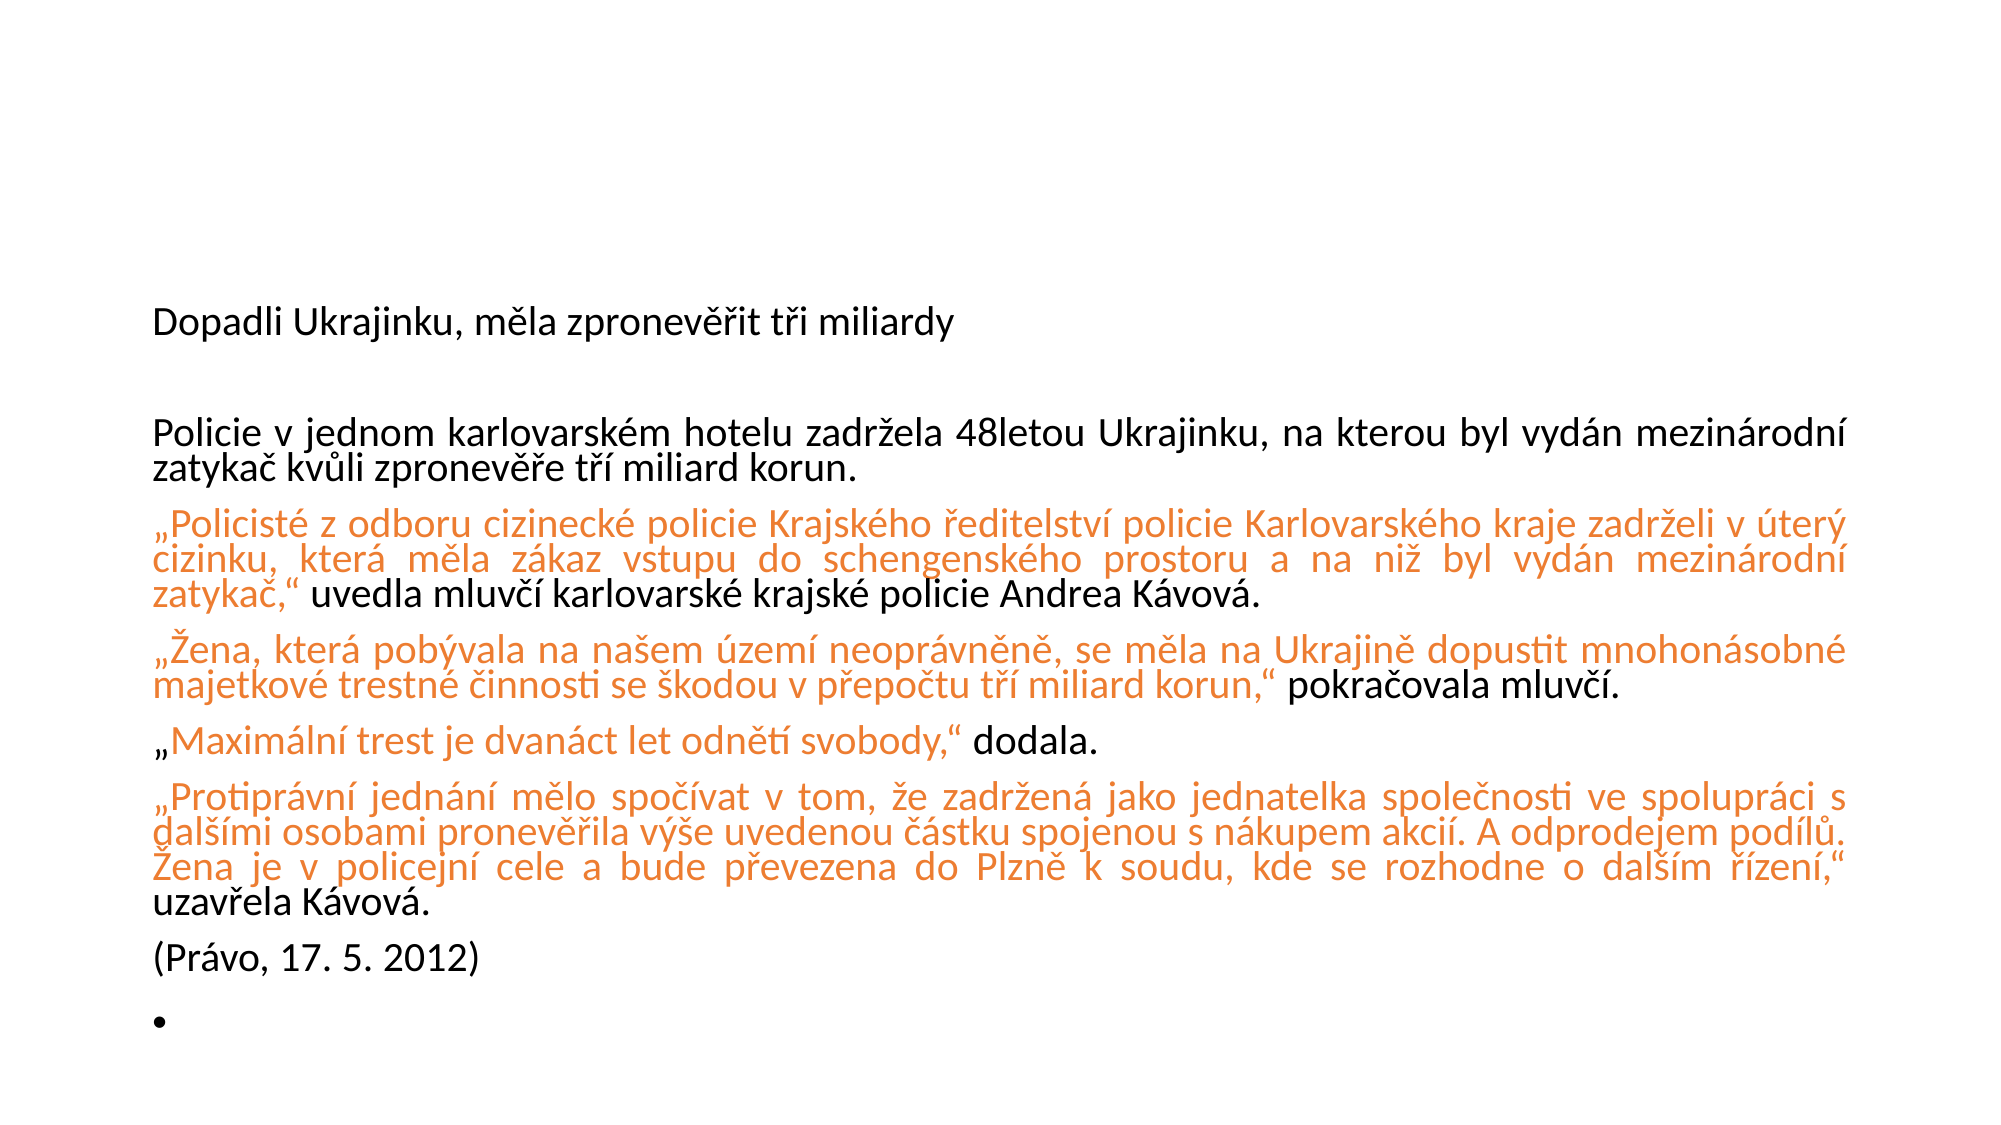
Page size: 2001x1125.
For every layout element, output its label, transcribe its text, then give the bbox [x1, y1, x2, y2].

list Dopadli Ukrajinku, měla zpronevěřit tři miliardy Policie v jednom karlovarském hotelu zadržela 48letou Ukrajinku, na kterou byl vydán mezinárodní zatykač kvůli zpronevěře tří miliard korun. „Policisté z odboru cizinecké policie Krajského ředitelství policie Karlovarského kraje zadrželi v úterý cizinku, která měla zákaz vstupu do schengenského prostoru a na niž byl vydán mezinárodní zatykač,“ uvedla mluvčí karlovarské krajské policie Andrea Kávová. „Žena, která pobývala na našem území neoprávněně, se měla na Ukrajině dopustit mnohonásobné majetkové trestné činnosti se škodou v přepočtu tří miliard korun,“ pokračovala mluvčí. „Maximální trest je dvanáct let odnětí svobody,“ dodala. „Protiprávní jednání mělo spočívat v tom, že zadržená jako jednatelka společnosti ve spolupráci s dalšími osobami pronevěřila výše uvedenou částku spojenou s nákupem akcií. A odprodejem podílů. Žena je v policejní cele a bude převezena do Plzně k soudu, kde se rozhodne o dalším řízení,“ uzavřela Kávová. (Právo, 17. 5. 2012) [137, 299, 1863, 1014]
